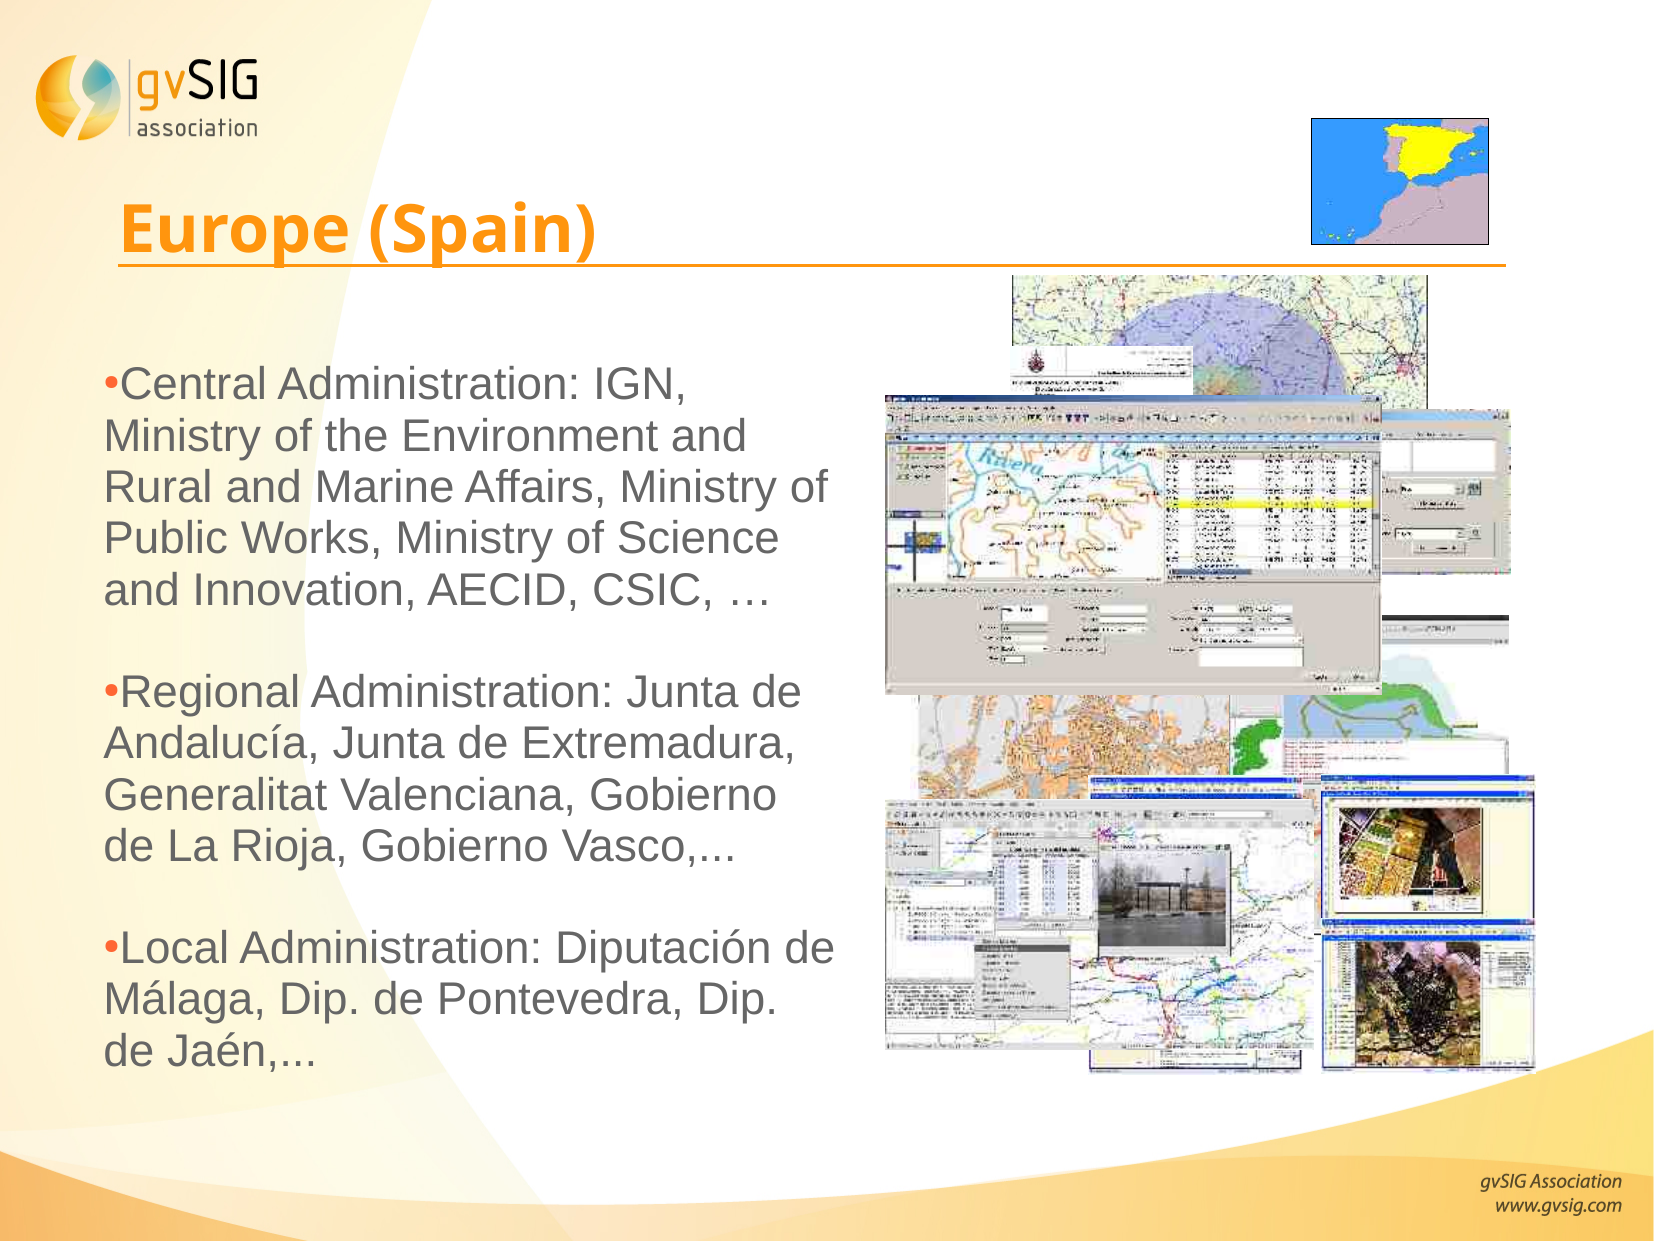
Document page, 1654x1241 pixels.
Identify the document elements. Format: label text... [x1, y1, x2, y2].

title Europe (Spain) [118, 177, 1607, 276]
text_box Central Administration: IGN, Ministry of the Environment and Rural and Marine Affairs, Ministry of Public Works, Ministry of Science and Innovation, AECID, CSIC, … Regional Administration: Junta de Andalucía, Junta de Extremadura, Generalitat Valenciana, Gobierno de La Rioja, Gobierno Vasco,... Local Administration: Diputación de Málaga, Dip. de Pontevedra, Dip. de Jaén,... [88, 295, 857, 1152]
picture [0, 0, 1654, 1241]
